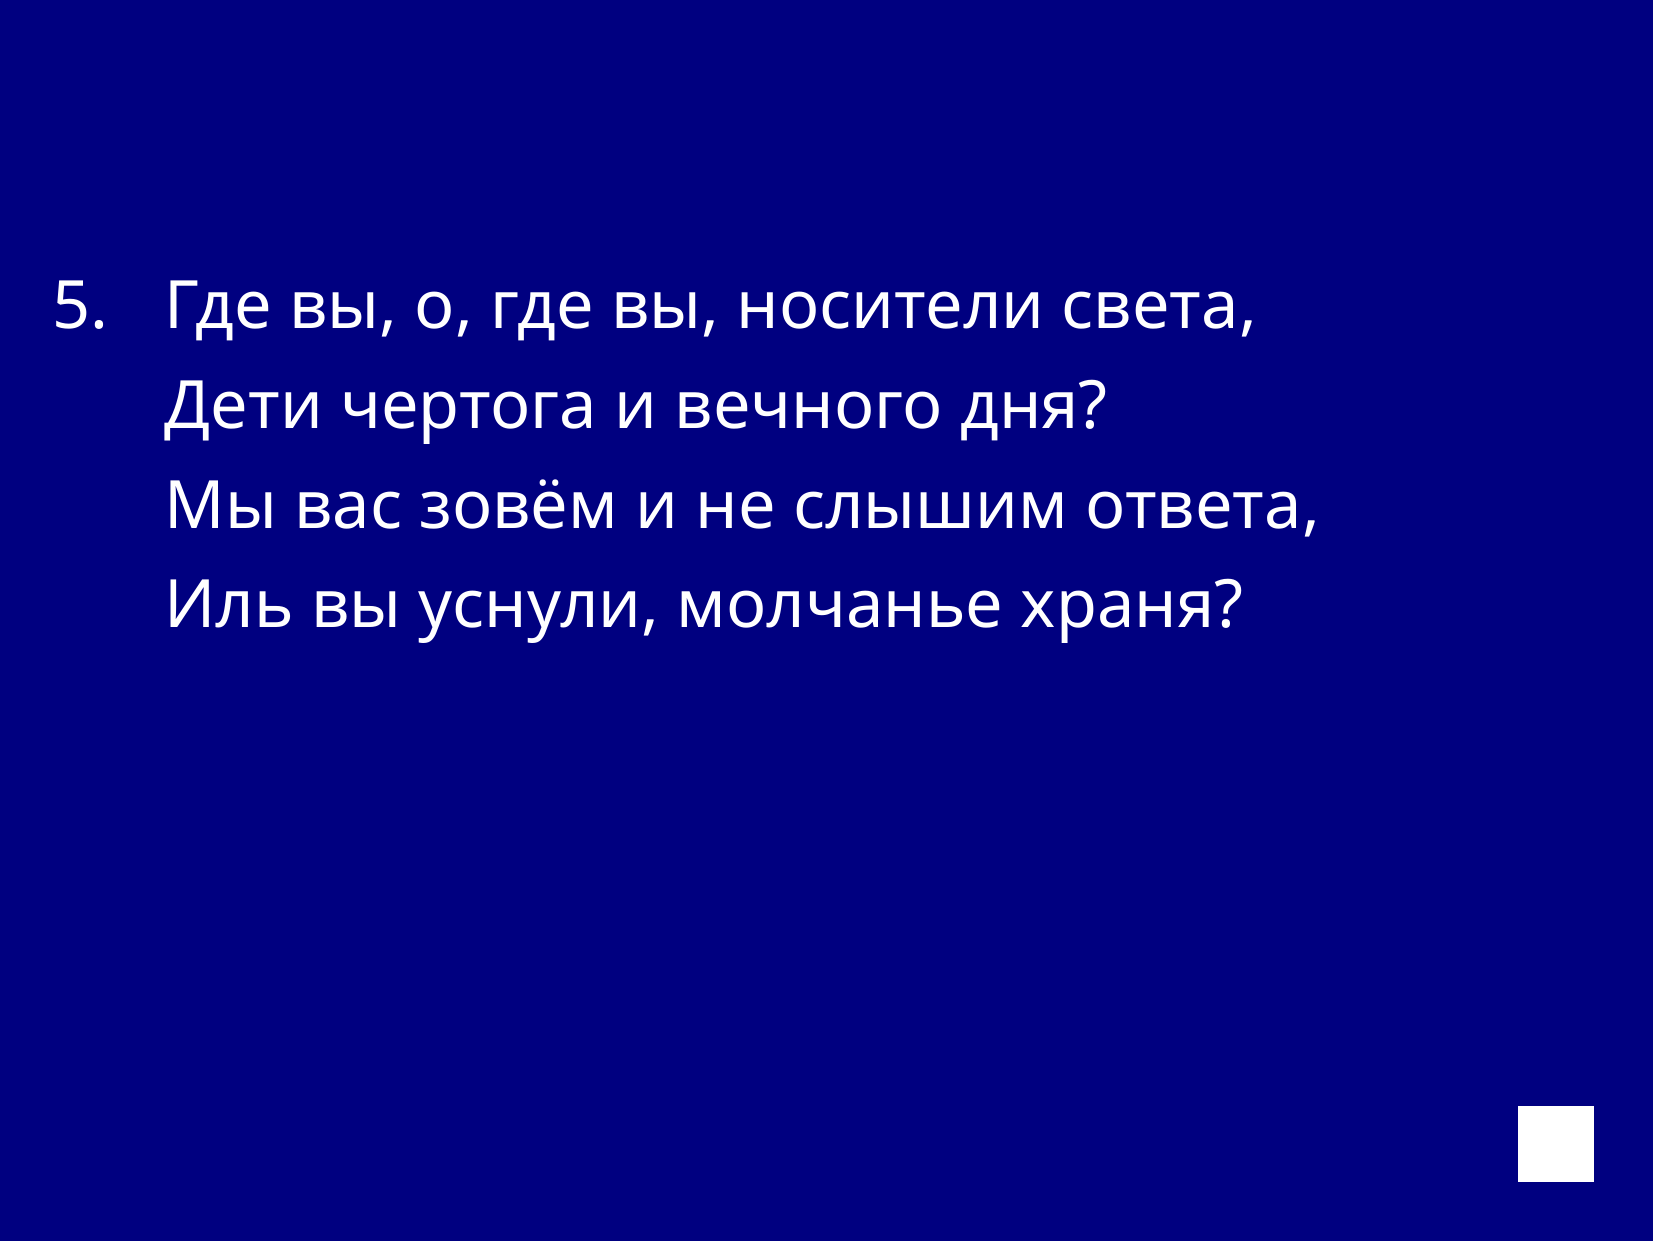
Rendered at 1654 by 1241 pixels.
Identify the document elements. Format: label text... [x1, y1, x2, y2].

text_box [1518, 1163, 1594, 1182]
text_box 5. Где вы, о, где вы, носители света, Дети чертога и вечного дня? Мы вас зовём и не слышим ответа, Иль вы уснули, молчанье храня? [37, 150, 1653, 1163]
